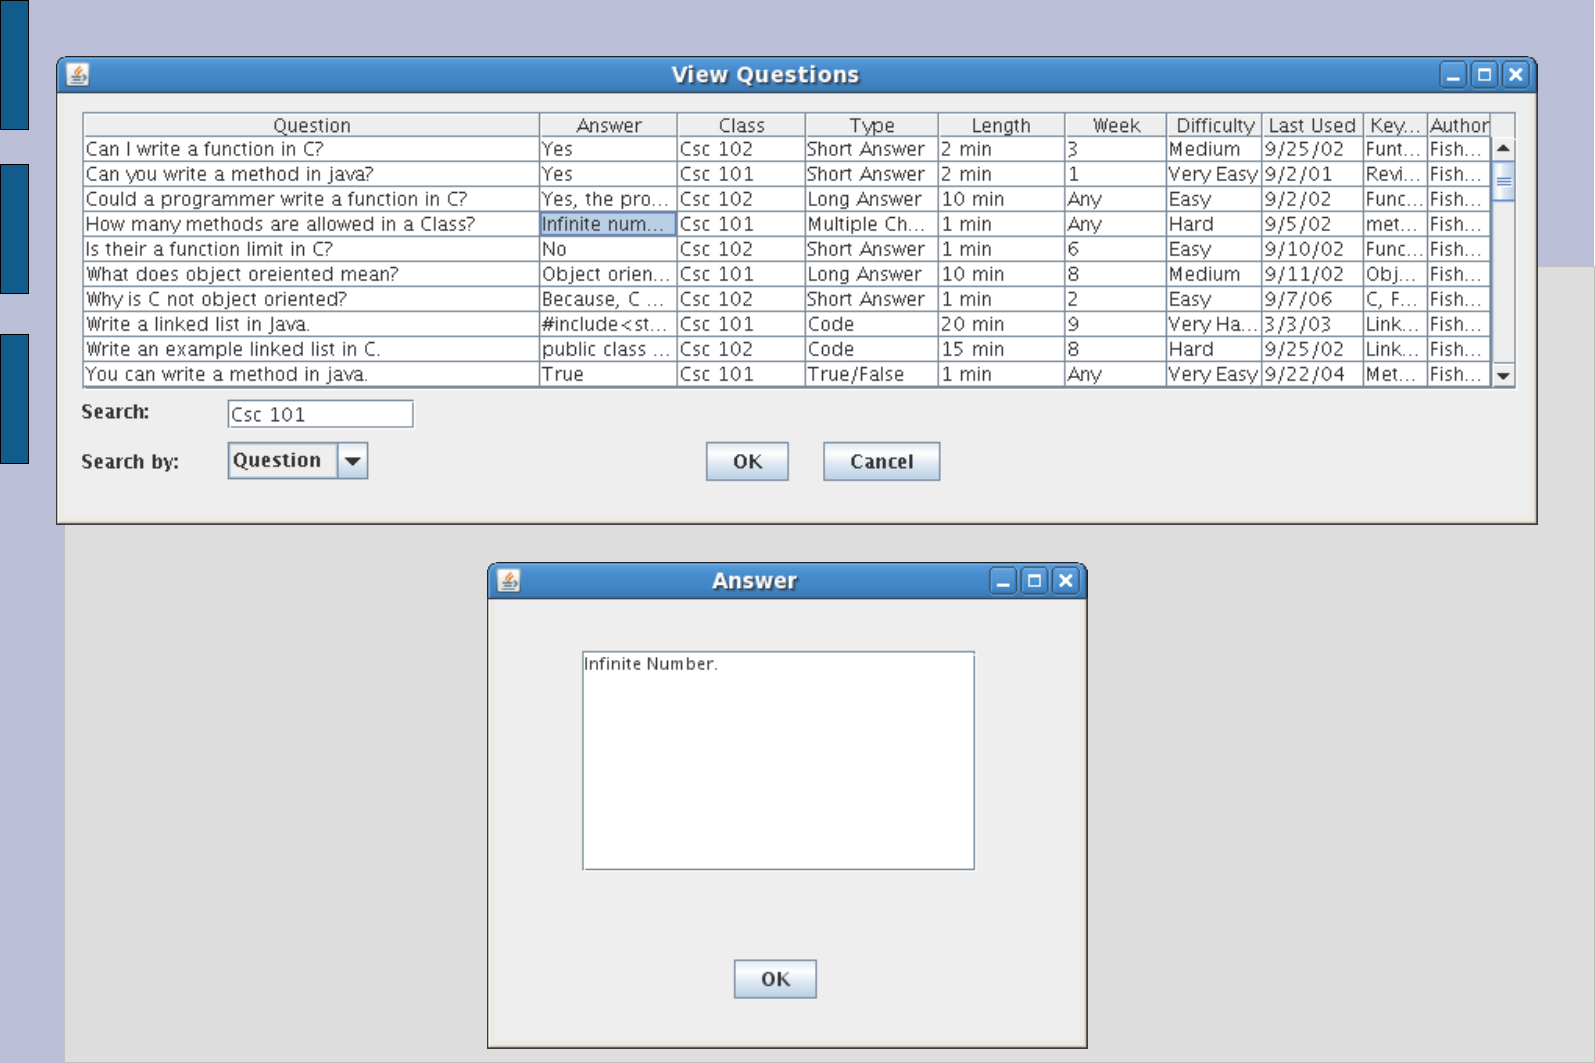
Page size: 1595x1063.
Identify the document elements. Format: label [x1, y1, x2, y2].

picture [56, 56, 1538, 526]
picture [487, 562, 1088, 1049]
